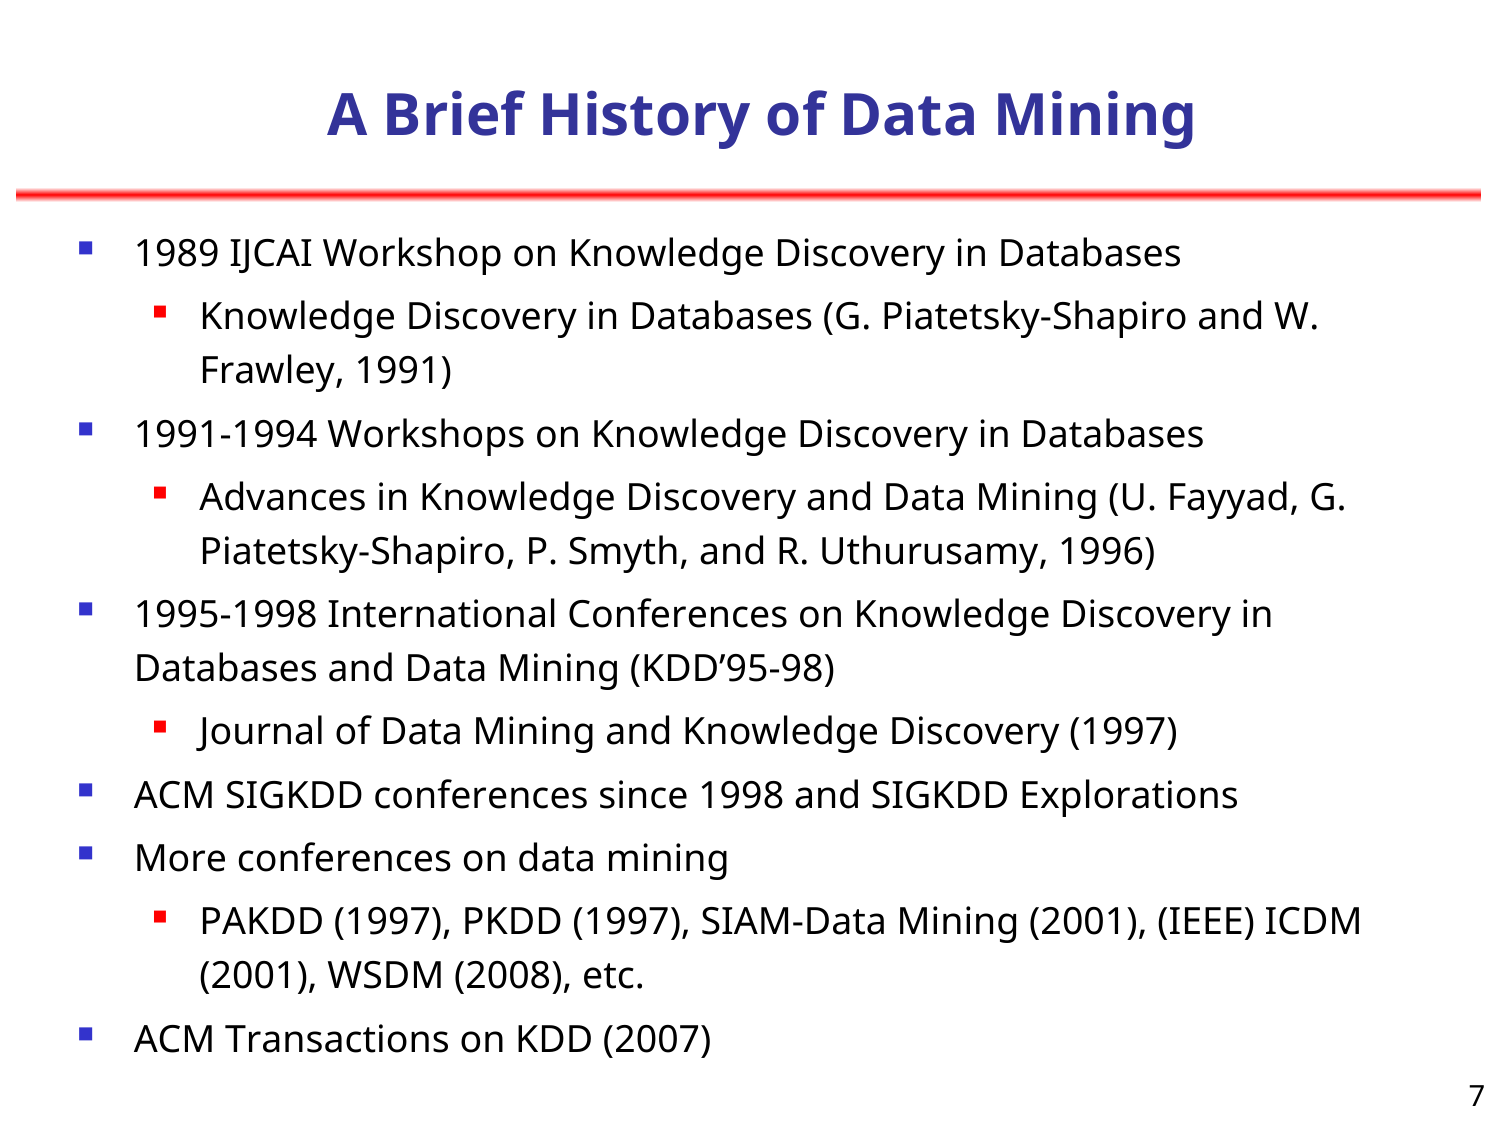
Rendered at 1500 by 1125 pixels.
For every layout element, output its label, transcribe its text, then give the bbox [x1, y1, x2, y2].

title A Brief History of Data Mining [162, 50, 1363, 176]
text_box <number> [1187, 1050, 1500, 1125]
list 1989 IJCAI Workshop on Knowledge Discovery in Databases Knowledge Discovery in Databases (G. Piatetsky-Shapiro and W. Frawley, 1991) 1991-1994 Workshops on Knowledge Discovery in Databases Advances in Knowledge Discovery and Data Mining (U. Fayyad, G. Piatetsky-Shapiro, P. Smyth, and R. Uthurusamy, 1996) 1995-1998 International Conferences on Knowledge Discovery in Databases and Data Mining (KDD’95-98) Journal of Data Mining and Knowledge Discovery (1997) ACM SIGKDD conferences since 1998 and SIGKDD Explorations More conferences on data mining PAKDD (1997), PKDD (1997), SIAM-Data Mining (2001), (IEEE) ICDM (2001), WSDM (2008), etc. ACM Transactions on KDD (2007) [62, 212, 1450, 1075]
